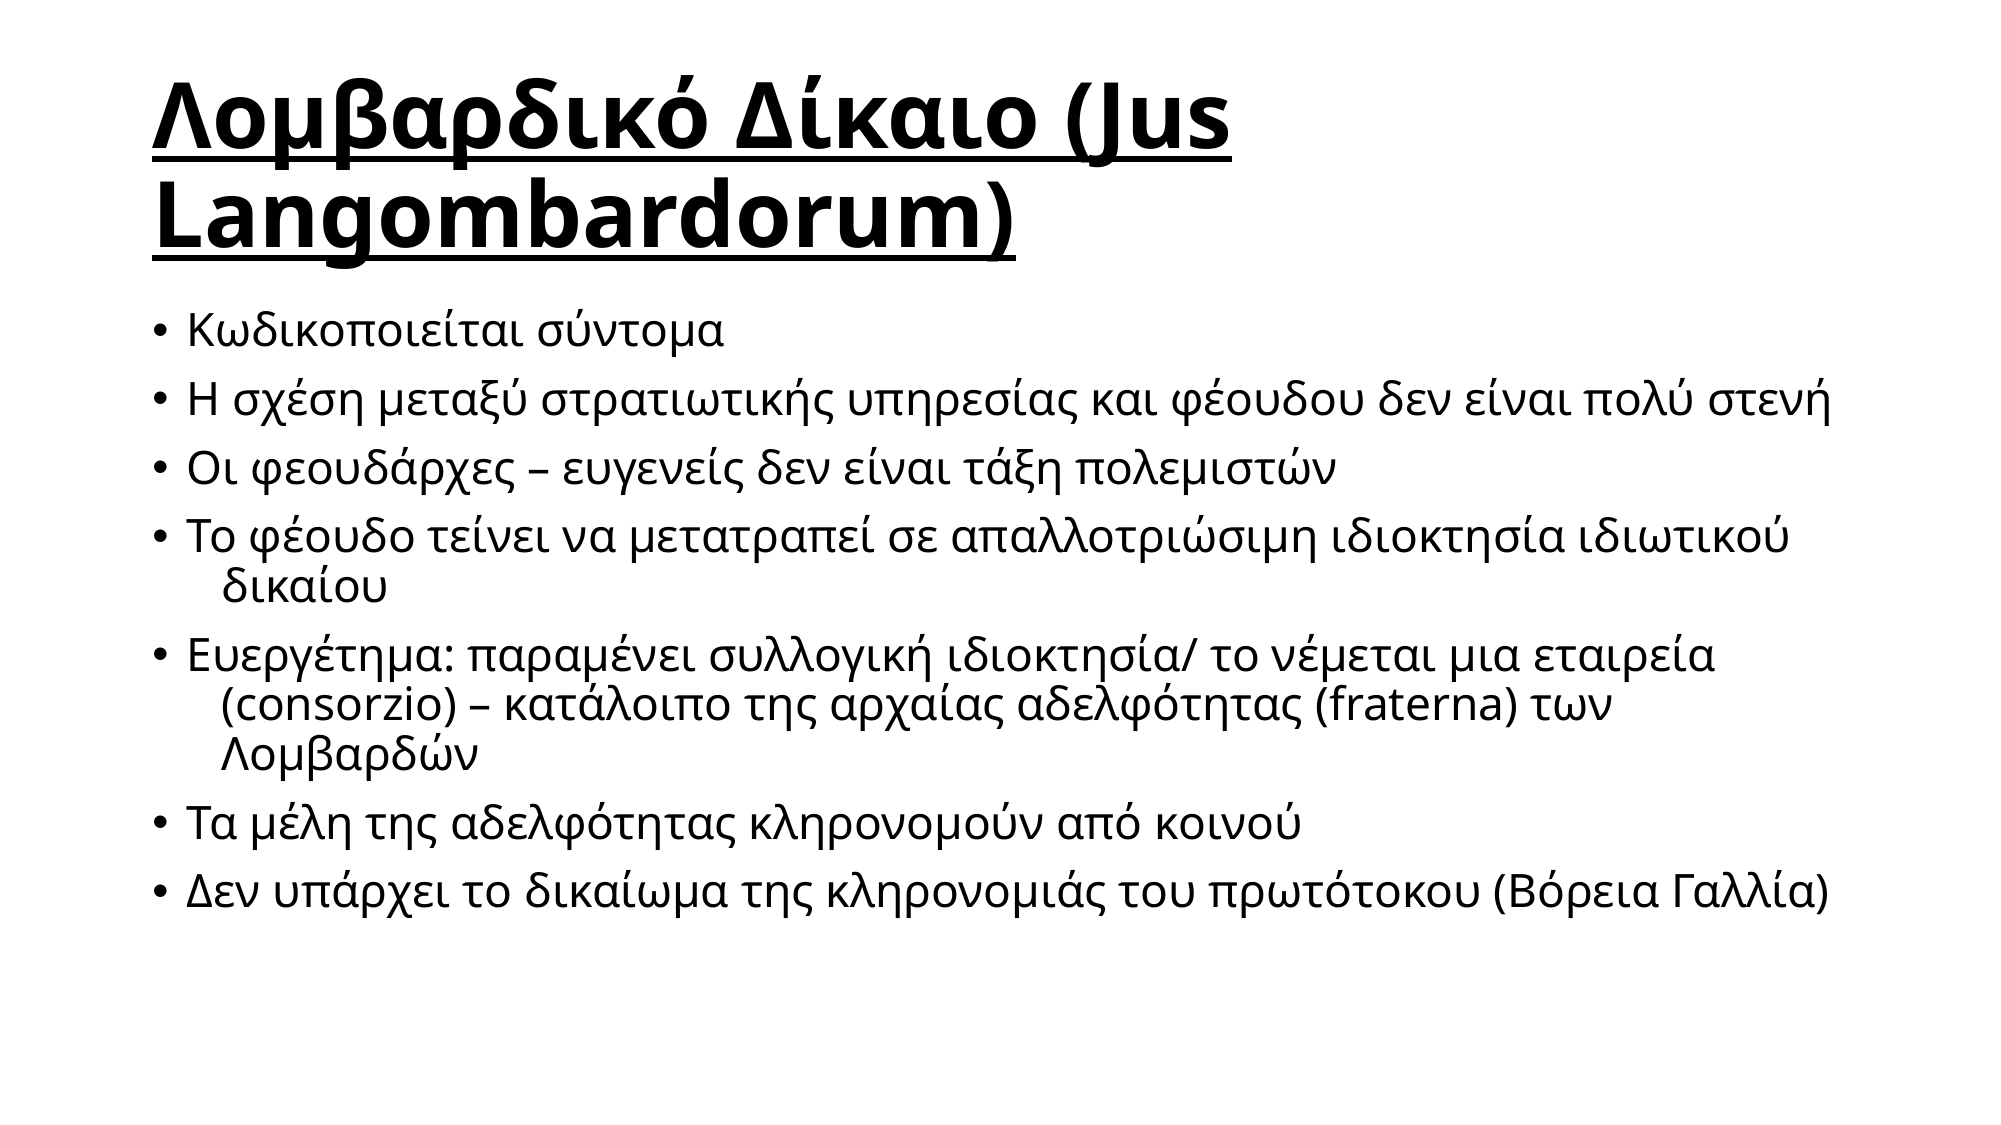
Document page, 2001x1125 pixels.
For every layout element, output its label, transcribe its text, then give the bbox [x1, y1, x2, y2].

title Λομβαρδικό Δίκαιο (Jus Langombardorum) [137, 59, 1863, 278]
list Κωδικοποιείται σύντομα Η σχέση μεταξύ στρατιωτικής υπηρεσίας και φέουδου δεν είναι πολύ στενή Οι φεουδάρχες – ευγενείς δεν είναι τάξη πολεμιστών Το φέουδο τείνει να μετατραπεί σε απαλλοτριώσιμη ιδιοκτησία ιδιωτικού δικαίου Ευεργέτημα: παραμένει συλλογική ιδιοκτησία/ το νέμεται μια εταιρεία (consorzio) – κατάλοιπο της αρχαίας αδελφότητας (fraterna) των Λομβαρδών Τα μέλη της αδελφότητας κληρονομούν από κοινού Δεν υπάρχει το δικαίωμα της κληρονομιάς του πρωτότοκου (Βόρεια Γαλλία) [137, 299, 1863, 1014]
